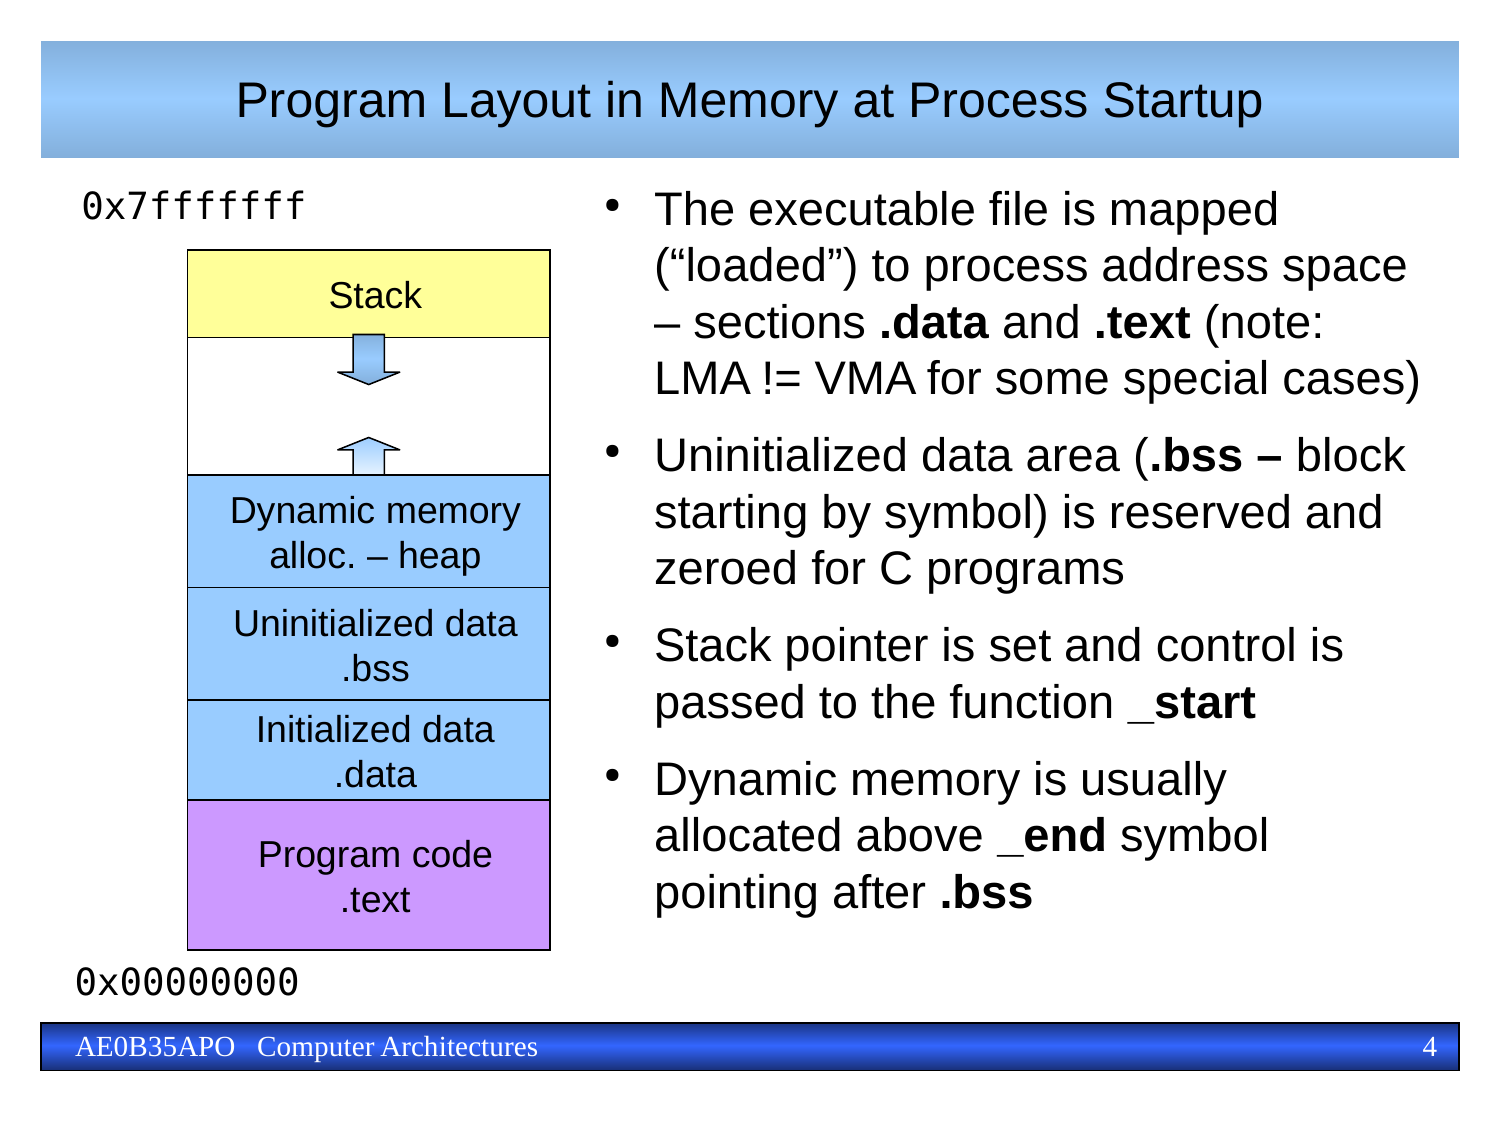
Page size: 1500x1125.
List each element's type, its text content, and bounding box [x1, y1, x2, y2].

text_box Program code .text [187, 800, 550, 950]
list The executable file is mapped (“loaded”) to process address space – sections .data and .text (note: LMA != VMA for some special cases) Uninitialized data area (.bss – block starting by symbol) is reserved and zeroed for C programs Stack pointer is set and control is passed to the function _start Dynamic memory is usually allocated above _end symbol pointing after .bss [587, 178, 1426, 994]
text_box Uninitialized data .bss [187, 588, 550, 699]
text_box Dynamic memory alloc. – heap [187, 474, 550, 588]
text_box 0x00000000 [66, 949, 308, 1011]
title Program Layout in Memory at Process Startup [41, 41, 1459, 158]
text_box Initialized data .data [187, 699, 550, 800]
text_box [337, 437, 401, 474]
text_box Stack [187, 249, 550, 338]
text_box 0x7fffffff [73, 173, 314, 235]
text_box [337, 334, 401, 385]
